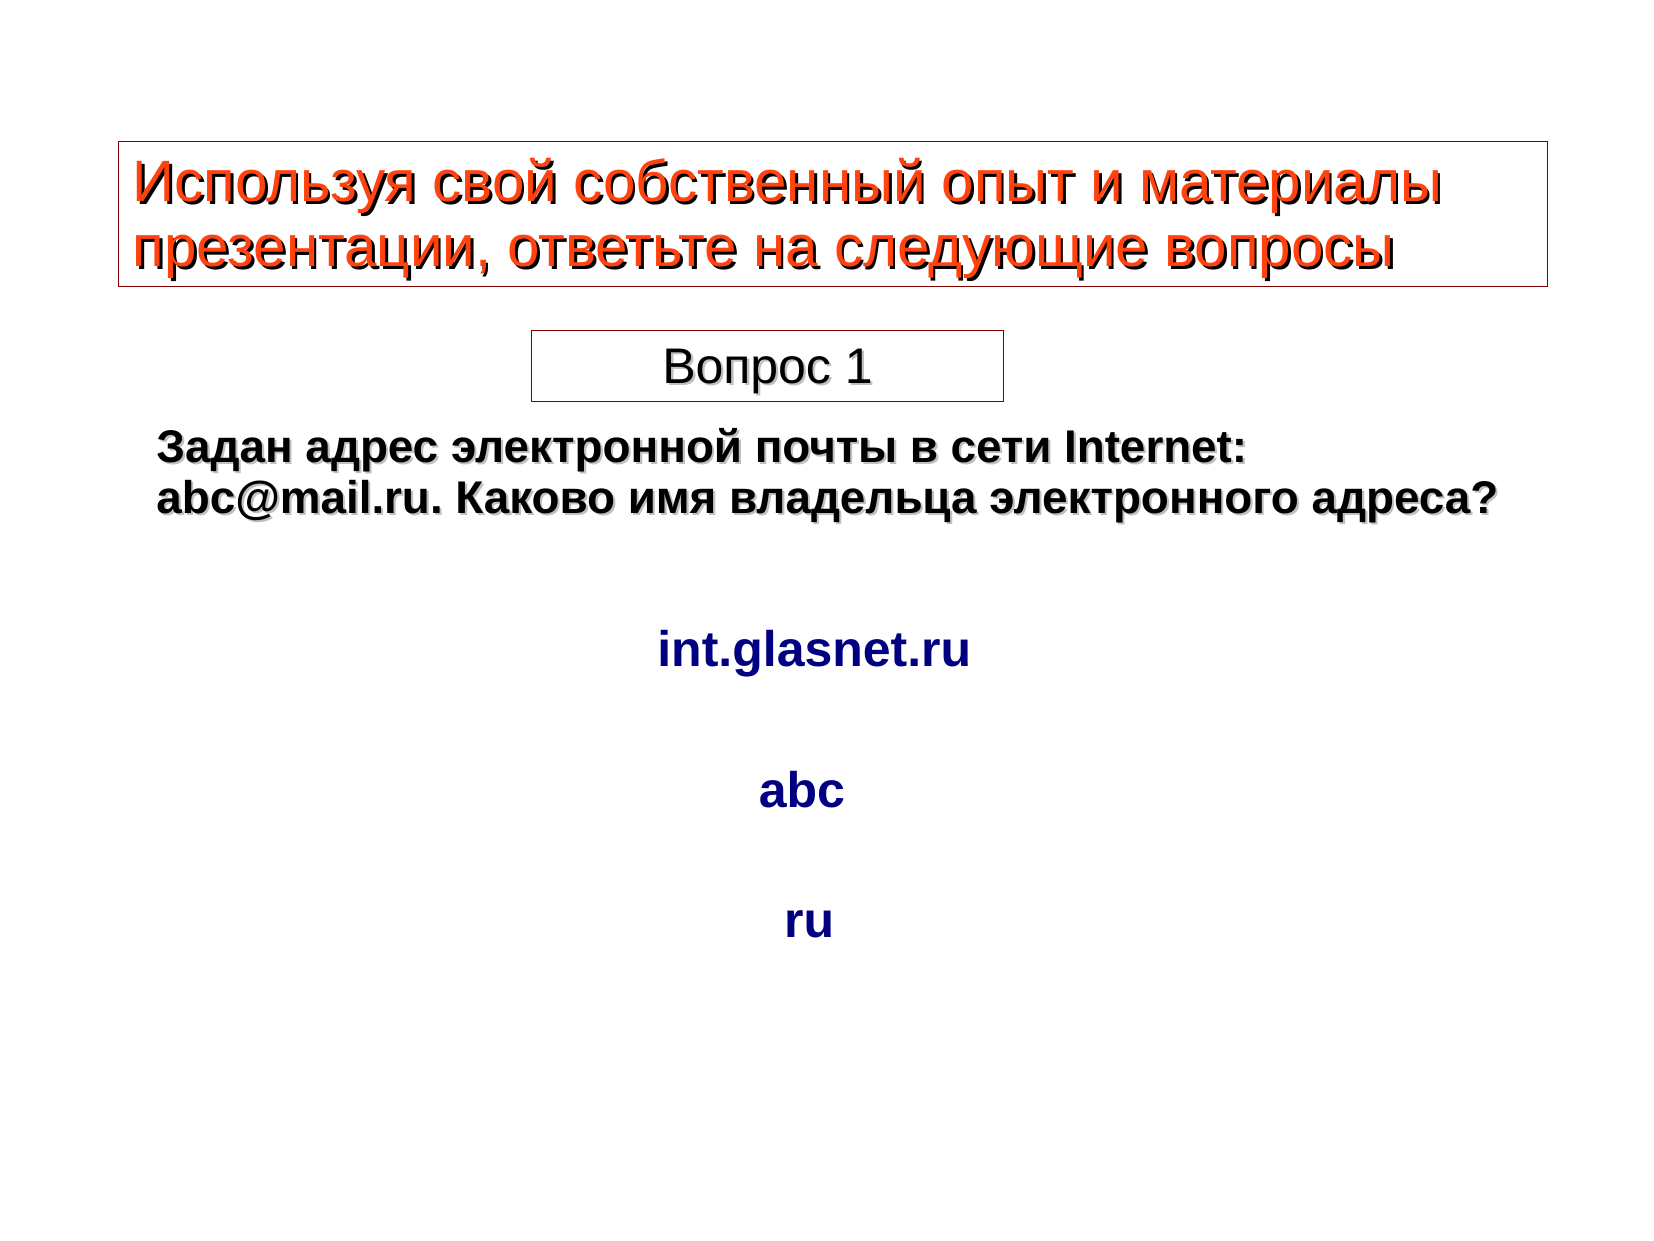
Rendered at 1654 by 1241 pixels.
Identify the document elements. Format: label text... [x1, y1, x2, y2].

text_box int.glasnet.ru [642, 613, 1011, 686]
text_box Вопрос 1 [531, 330, 1004, 402]
text_box ru [755, 884, 863, 957]
text_box Задан адрес электронной почты в сети Internet: abc@mail.ru. Каково имя владельца электронного адреса? [141, 413, 1524, 533]
text_box abc [744, 755, 870, 827]
text_box Используя свой собственный опыт и материалы презентации, ответьте на следующие вопросы [118, 141, 1548, 287]
